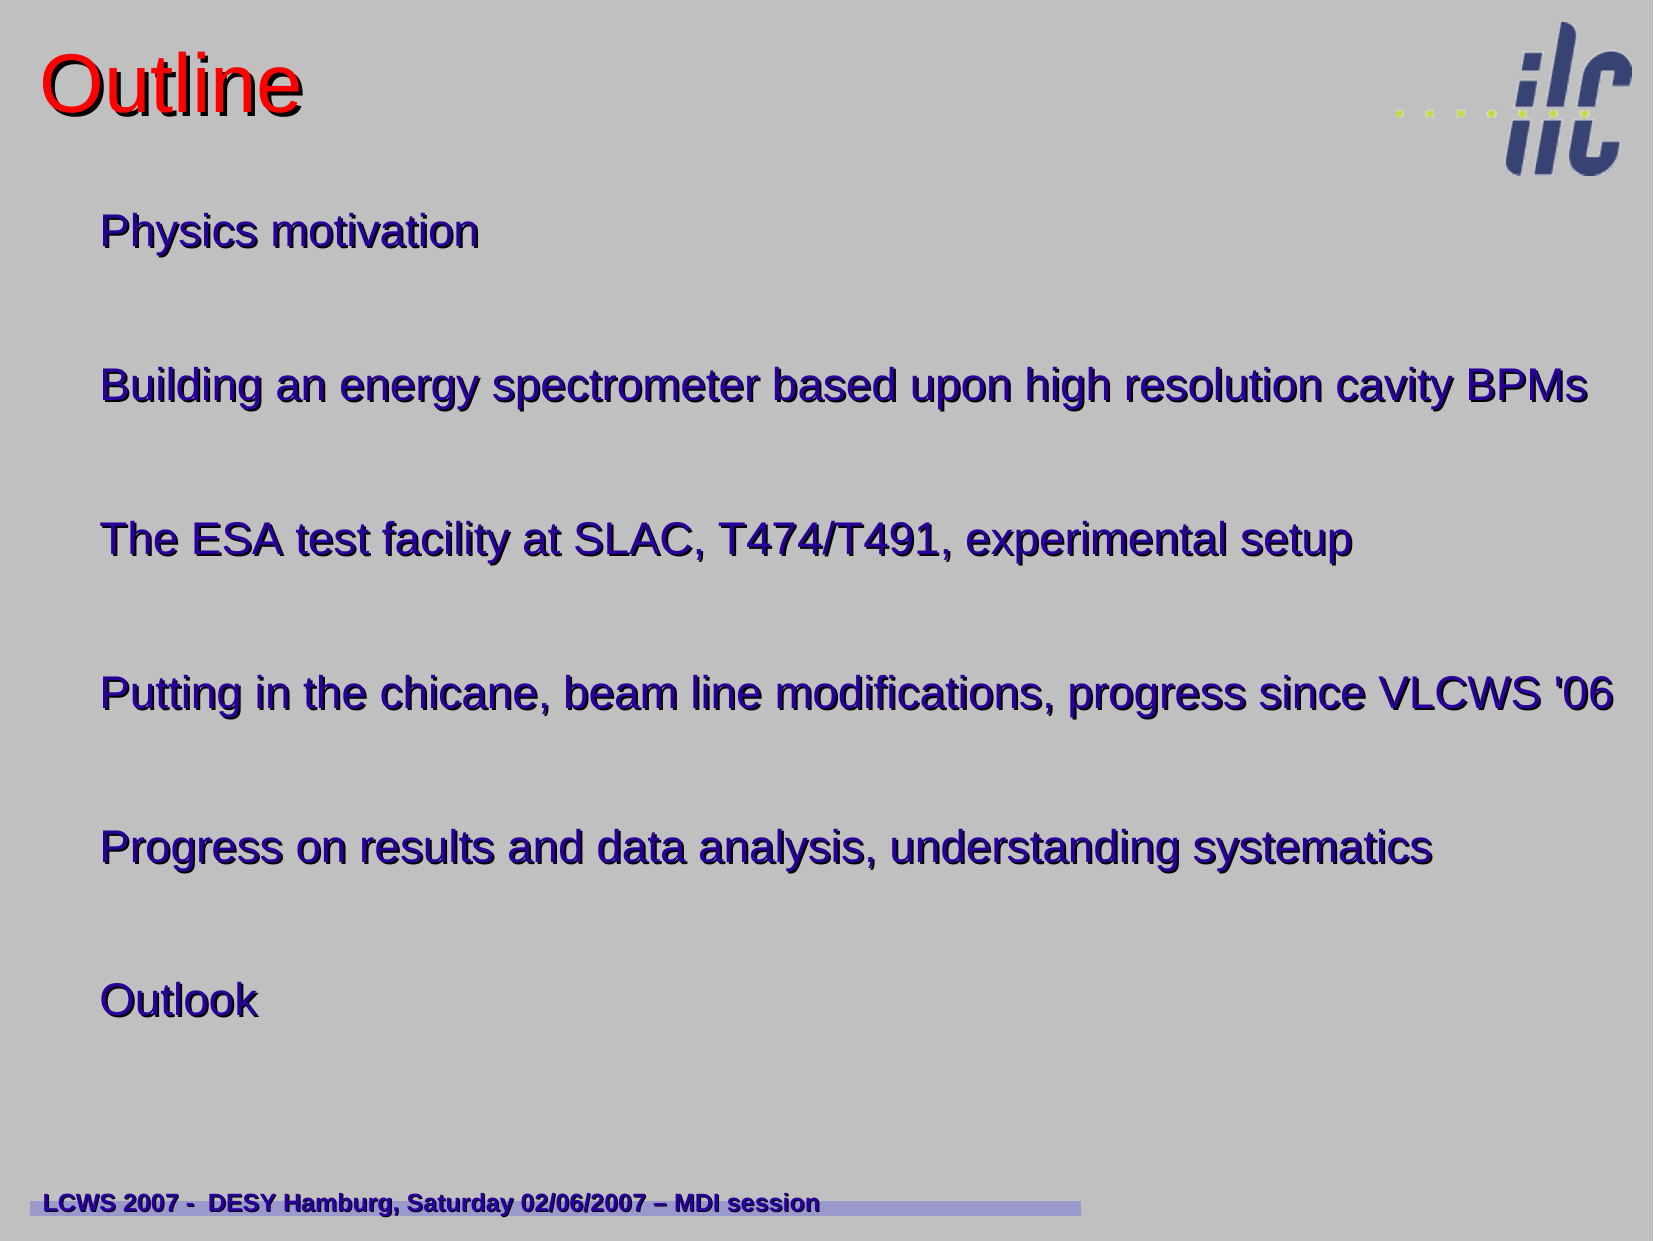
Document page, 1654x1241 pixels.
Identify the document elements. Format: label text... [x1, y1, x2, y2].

text_box LCWS 2007 - DESY Hamburg, Saturday 02/06/2007 – MDI session [27, 1180, 820, 1224]
picture [1396, 22, 1632, 176]
text_box Physics motivation Building an energy spectrometer based upon high resolution cavity BPMs The ESA test facility at SLAC, T474/T491, experimental setup Putting in the chicane, beam line modifications, progress since VLCWS '06 Progress on results and data analysis, understanding systematics Outlook [71, 198, 1613, 1033]
text_box Outline [24, 29, 319, 138]
